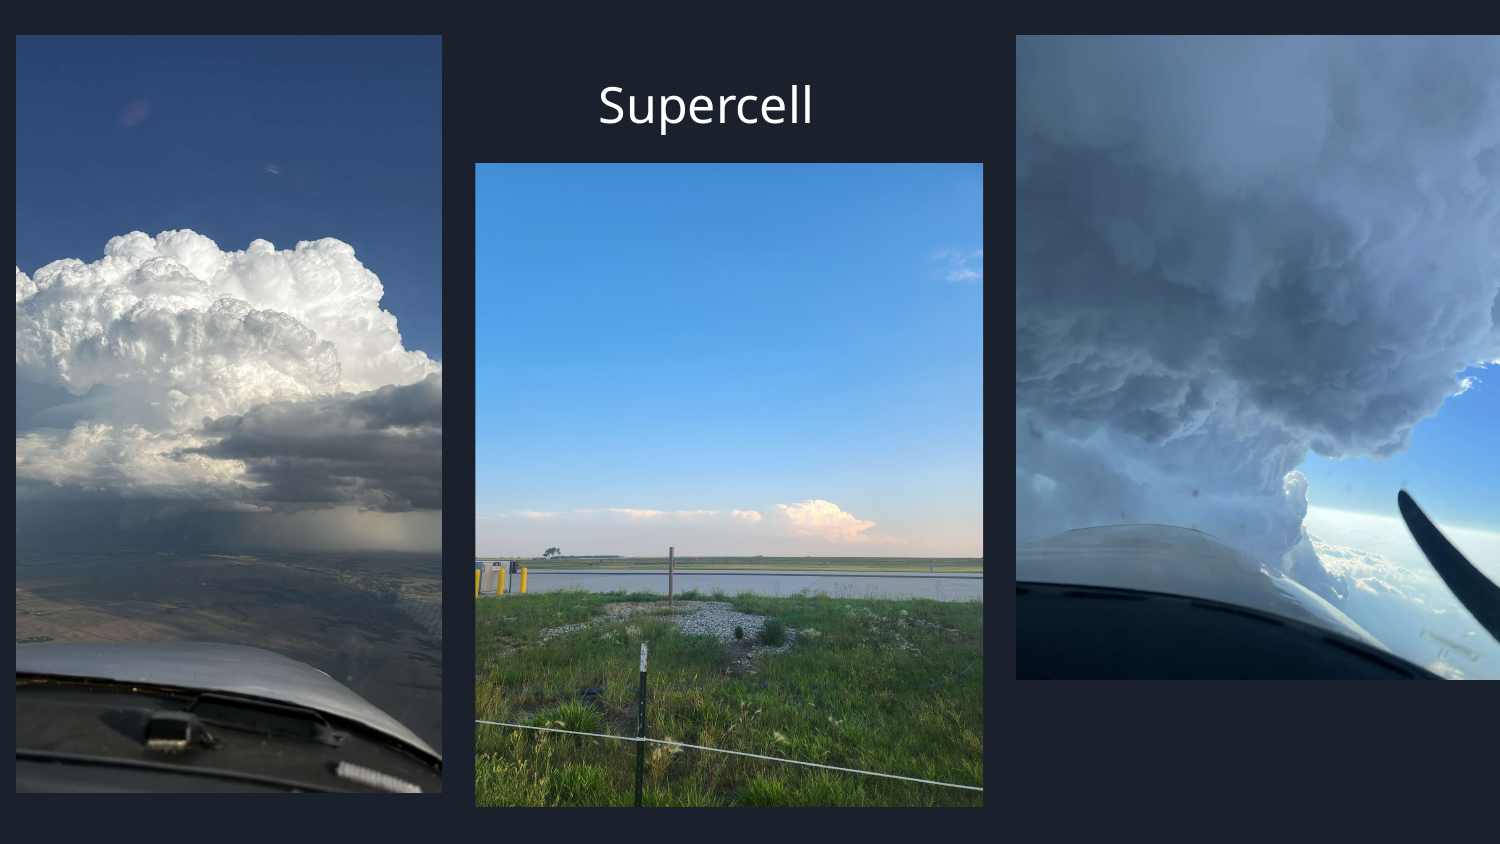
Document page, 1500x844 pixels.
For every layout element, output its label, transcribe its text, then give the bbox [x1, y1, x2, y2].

picture [475, 163, 984, 844]
title Supercell [583, 55, 875, 163]
picture [16, 35, 442, 793]
picture [1016, 35, 1500, 680]
